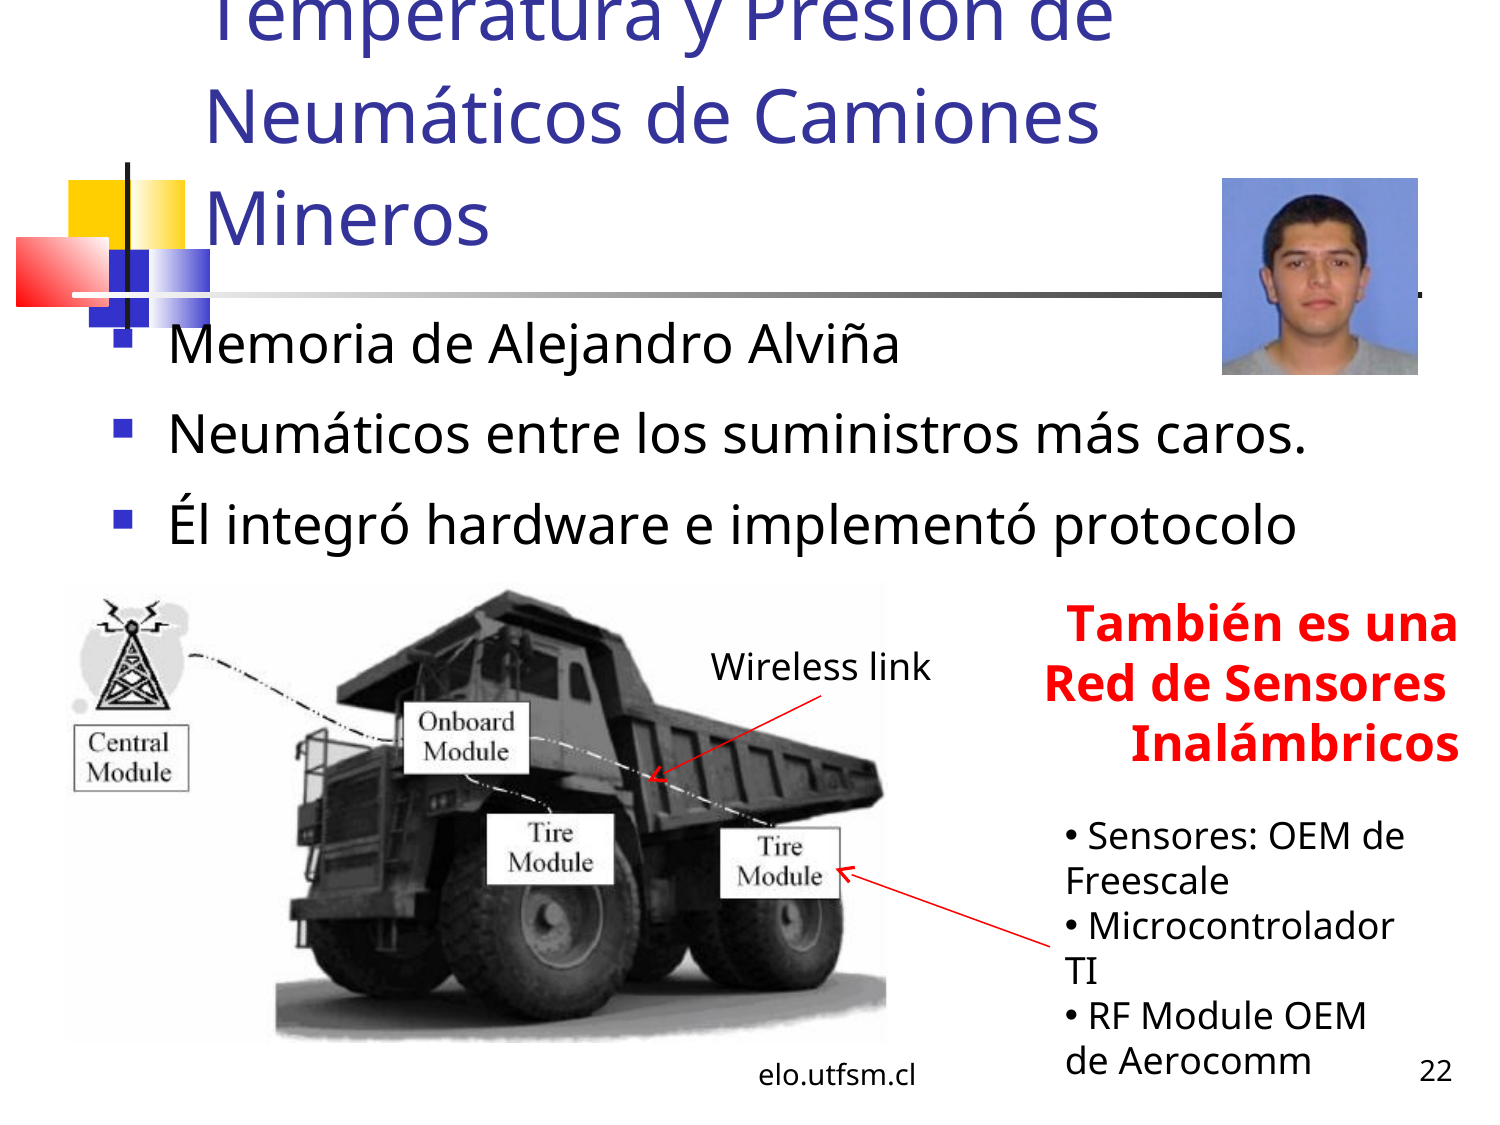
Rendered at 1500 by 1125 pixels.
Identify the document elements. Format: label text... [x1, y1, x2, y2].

text_box elo.utfsm.cl [599, 1024, 1075, 1100]
picture [1222, 178, 1418, 375]
picture [66, 582, 888, 1043]
title Monitorización de Temperatura y Presión de Neumáticos de Camiones Mineros [188, 0, 1269, 276]
text_box Sensores: OEM de Freescale Microcontrolador TI RF Module OEM de Aerocomm [1050, 804, 1432, 1090]
text_box También es una Red de Sensores Inalámbricos [1028, 583, 1475, 779]
list Memoria de Alejandro Alviña Neumáticos entre los suministros más caros. Él integró hardware e implementó protocolo [95, 297, 1500, 578]
text_box Wireless link [695, 635, 947, 696]
text_box <number> [1155, 1024, 1468, 1100]
